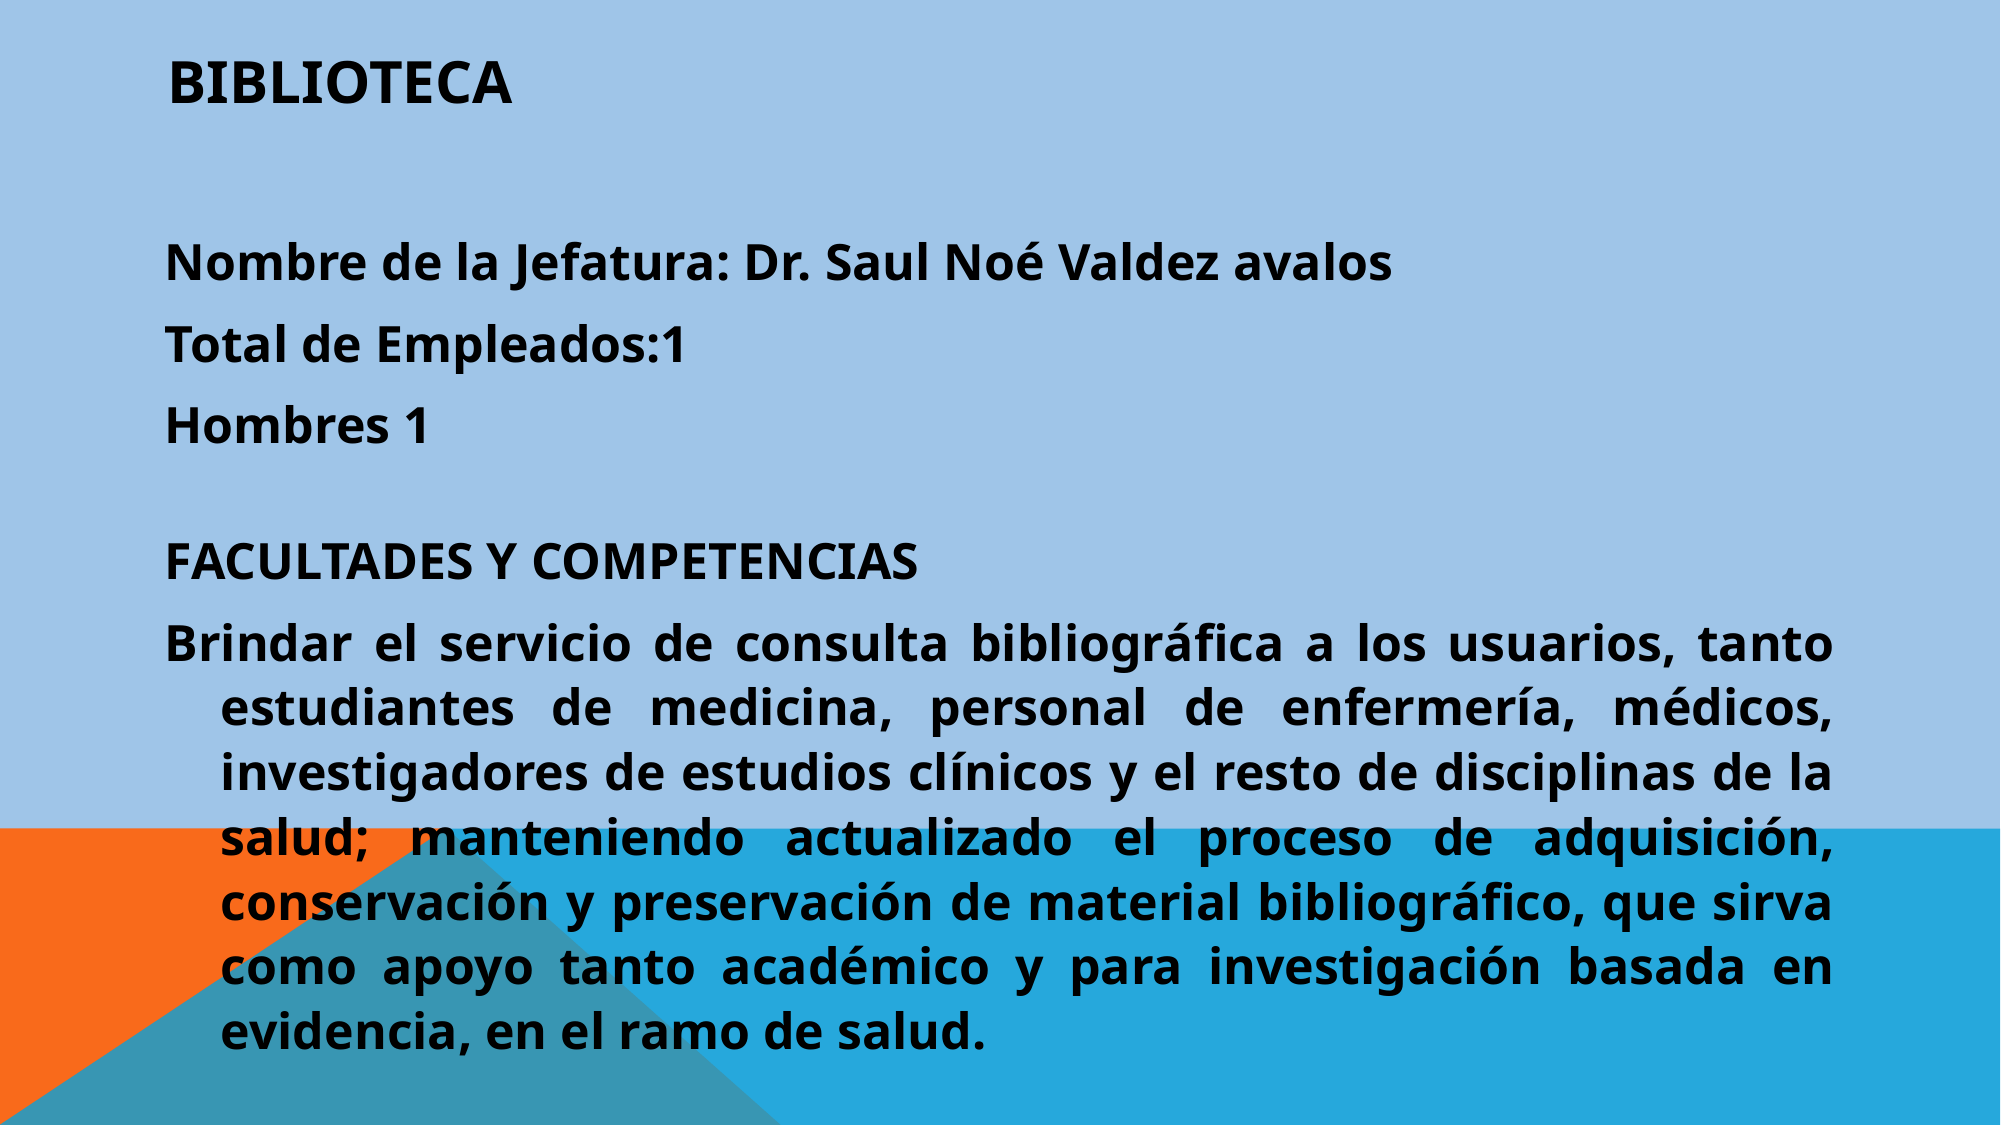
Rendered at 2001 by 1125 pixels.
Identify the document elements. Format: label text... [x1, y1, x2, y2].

text_box Nombre de la Jefatura: Dr. Saul Noé Valdez avalos Total de Empleados:1 Hombres 1 FACULTADES Y COMPETENCIAS Brindar el servicio de consulta bibliográfica a los usuarios, tanto estudiantes de medicina, personal de enfermería, médicos, investigadores de estudios clínicos y el resto de disciplinas de la salud; manteniendo actualizado el proceso de adquisición, conservación y preservación de material bibliográfico, que sirva como apoyo tanto académico y para investigación basada en evidencia, en el ramo de salud. [149, 218, 1850, 1041]
text_box BIBLIOTECA [153, 37, 1854, 207]
